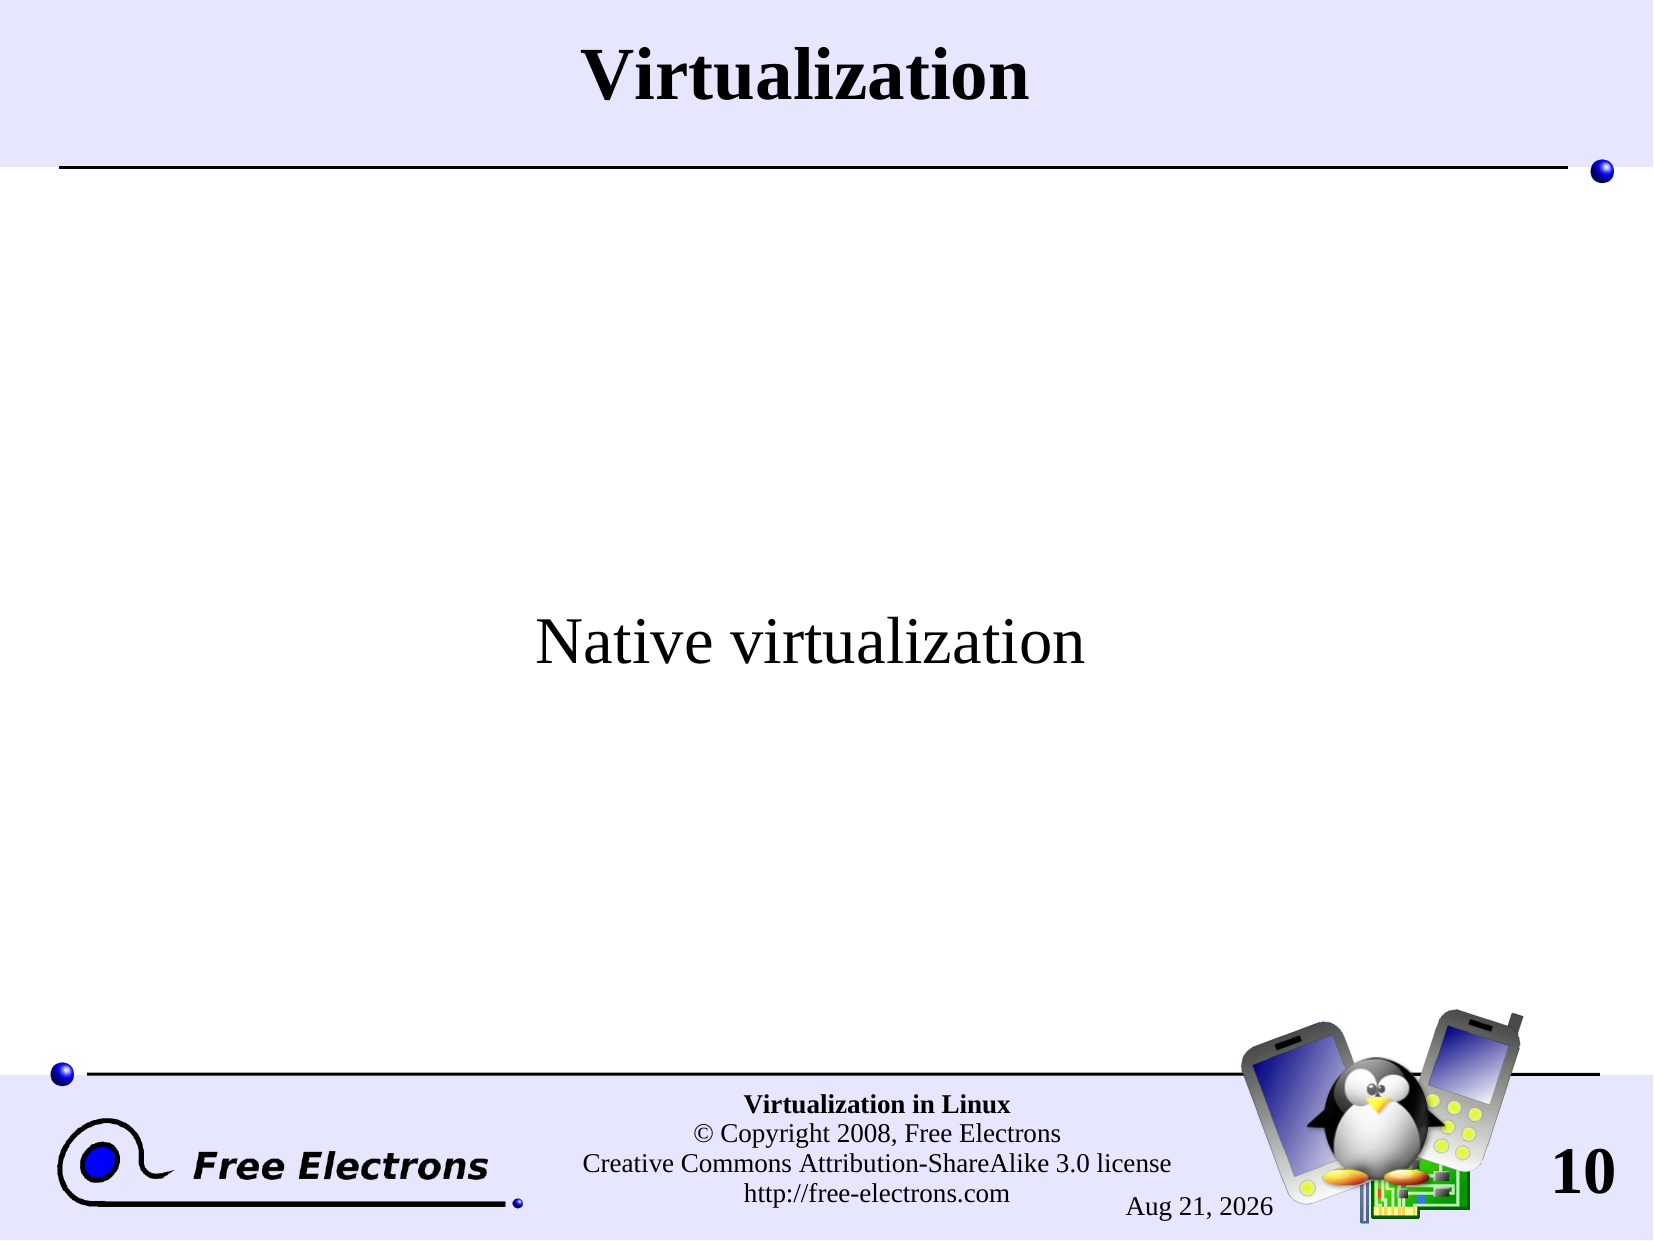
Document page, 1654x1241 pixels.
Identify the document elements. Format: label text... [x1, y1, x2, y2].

subtitle Native virtualization [105, 216, 1518, 1066]
title Virtualization [60, 25, 1551, 124]
picture [1231, 1007, 1538, 1241]
picture [50, 1107, 527, 1216]
